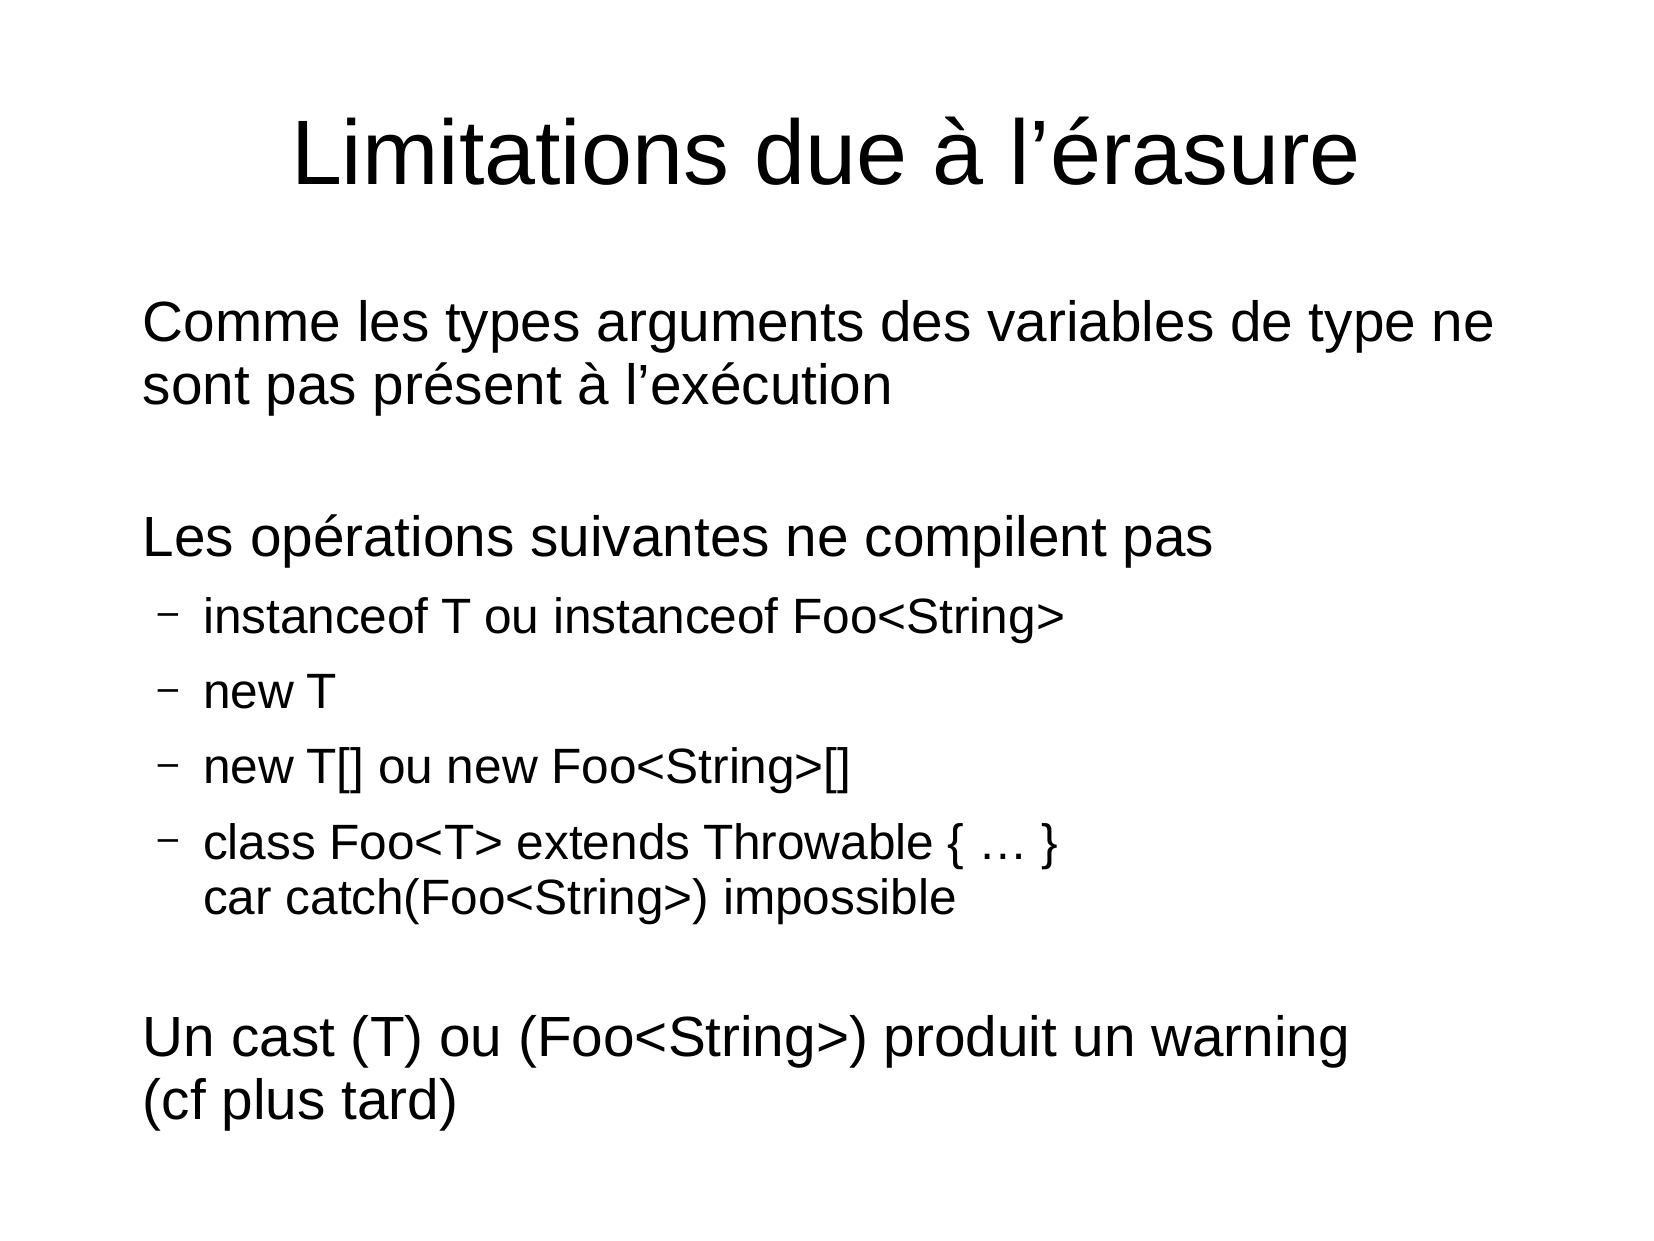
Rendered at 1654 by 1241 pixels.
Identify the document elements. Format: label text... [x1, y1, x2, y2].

list Comme les types arguments des variables de type ne sont pas présent à l’exécution Les opérations suivantes ne compilent pas instanceof T ou instanceof Foo<String> new T new T[] ou new Foo<String>[] class Foo<T> extends Throwable { … } car catch(Foo<String>) impossible Un cast (T) ou (Foo<String>) produit un warning (cf plus tard) [82, 290, 1571, 1141]
title Limitations due à l’érasure [82, 49, 1571, 257]
